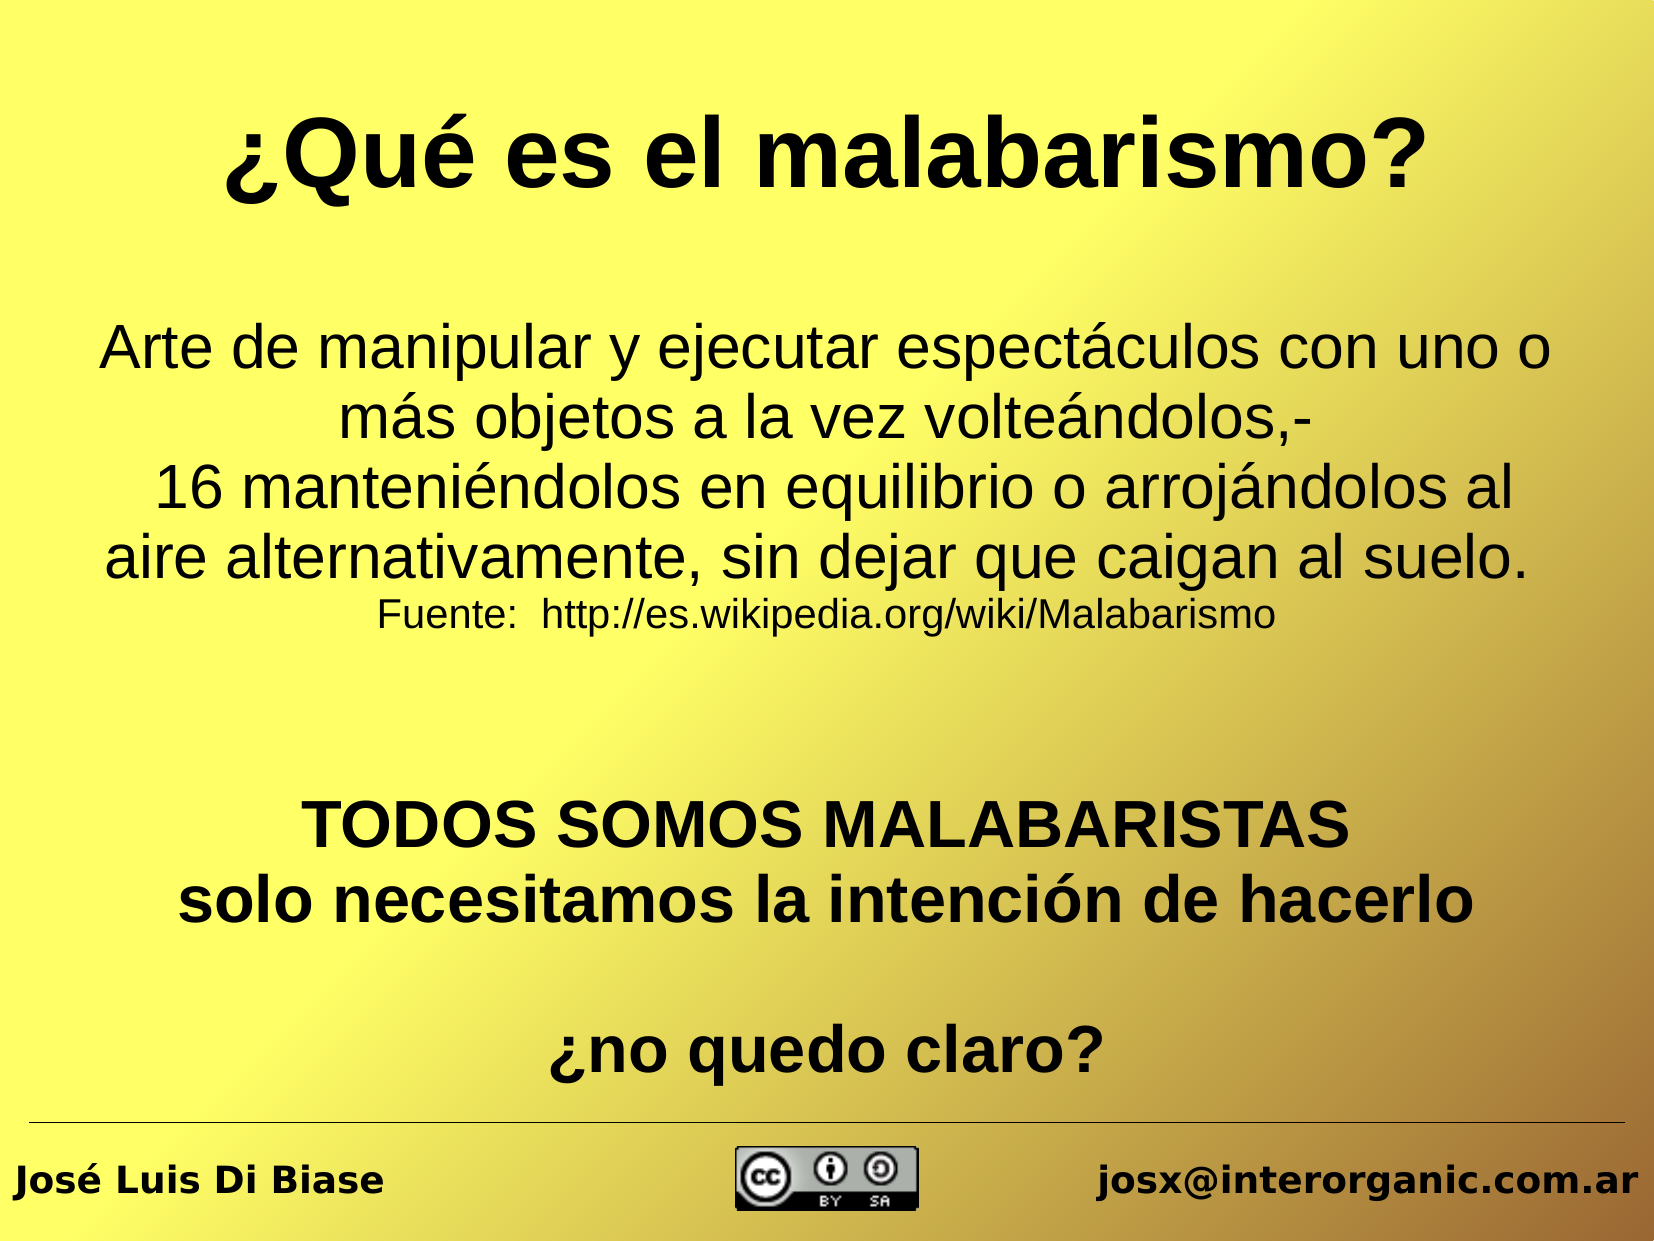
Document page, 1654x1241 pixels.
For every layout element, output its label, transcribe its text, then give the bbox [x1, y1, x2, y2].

text_box José Luis Di Biase [0, 1151, 414, 1211]
text_box josx@interorganic.com.ar [1033, 1151, 1654, 1211]
title ¿Qué es el malabarismo? [82, 56, 1571, 250]
subtitle Arte de manipular y ejecutar espectáculos con uno o más objetos a la vez volteándolos,- 16 manteniéndolos en equilibrio o arrojándolos al aire alternativamente, sin dejar que caigan al suelo. Fuente: http://es.wikipedia.org/wiki/Malabarismo TODOS SOMOS MALABARISTAS solo necesitamos la intención de hacerlo ¿no quedo claro? [82, 297, 1571, 1102]
picture [735, 1146, 919, 1211]
